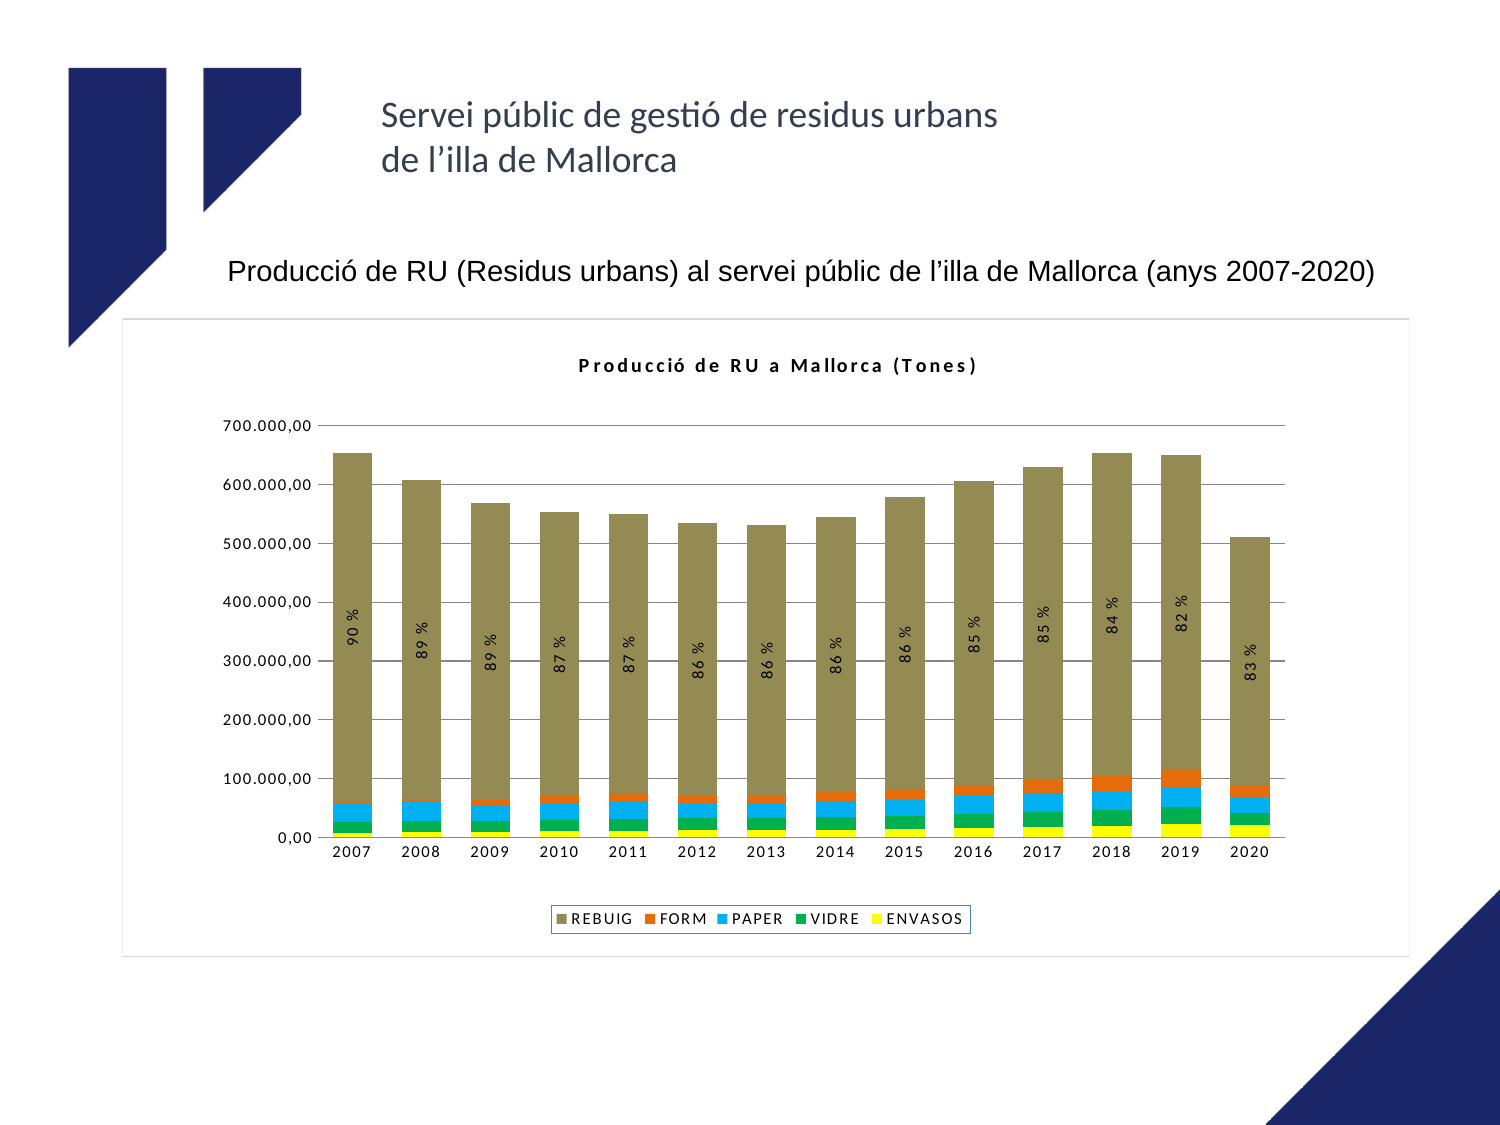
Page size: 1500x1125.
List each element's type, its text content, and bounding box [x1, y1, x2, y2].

picture [0, 0, 1500, 1125]
title Servei públic de gestió de residus urbans de l’illa de Mallorca [366, 82, 1099, 213]
text_box Producció de RU (Residus urbans) al servei públic de l’illa de Mallorca (anys 2007-2020) [212, 248, 1418, 308]
